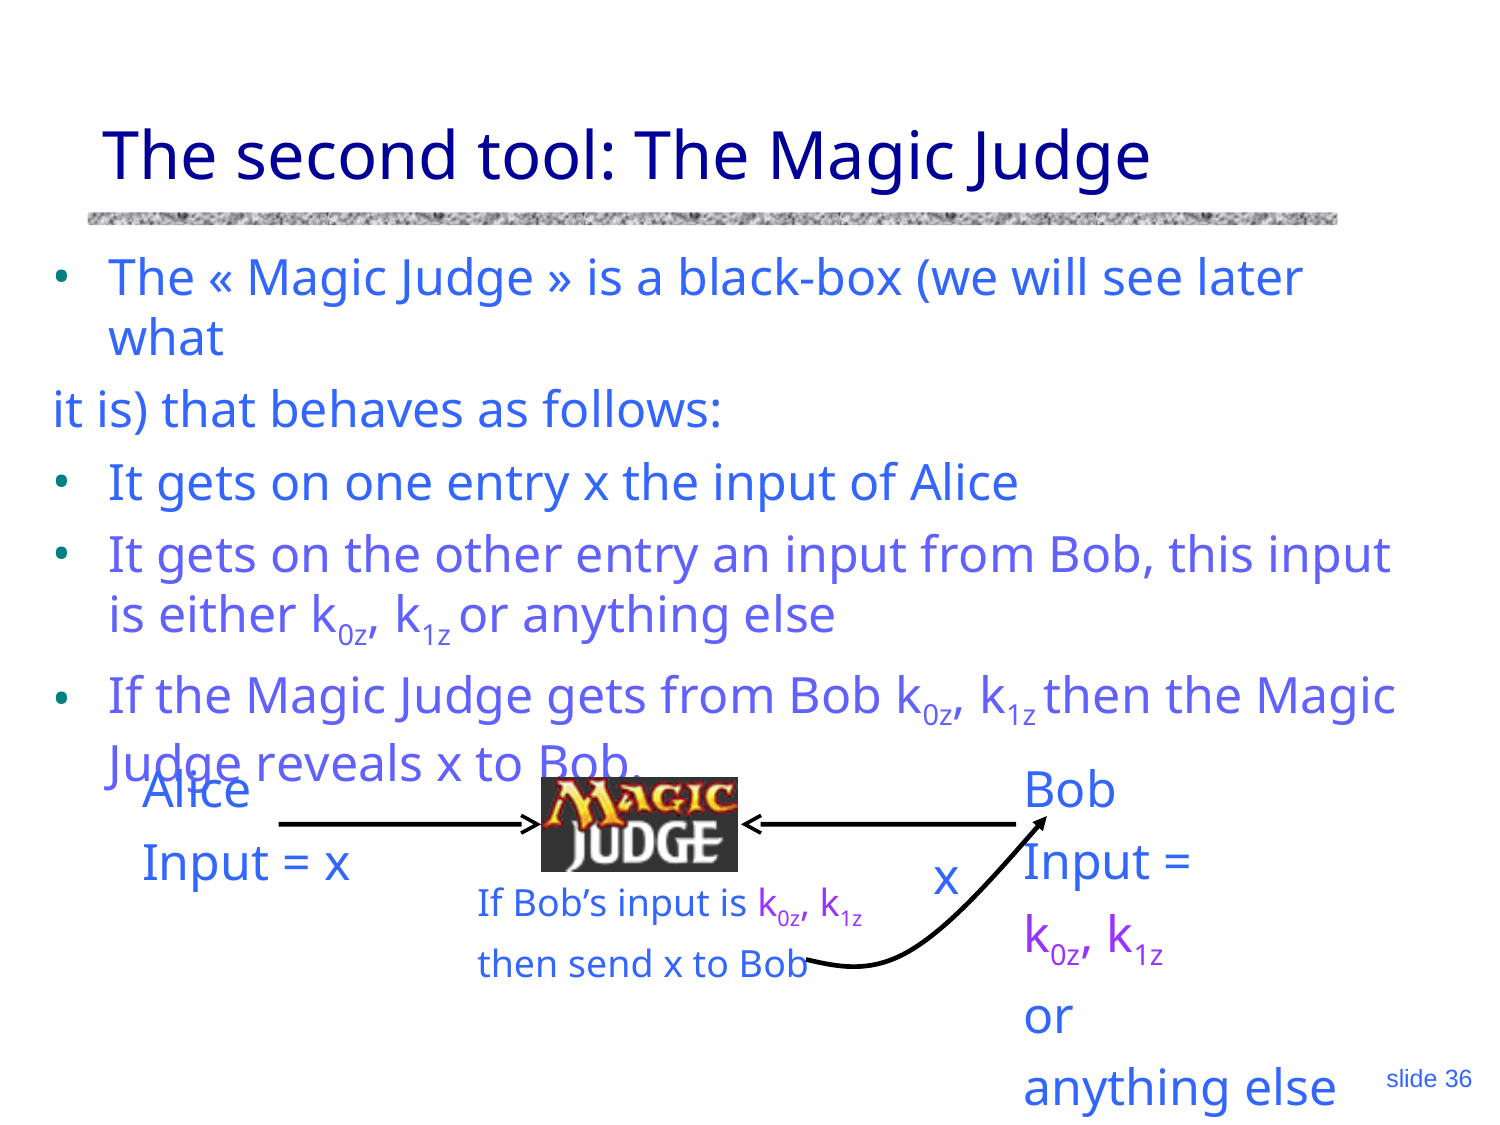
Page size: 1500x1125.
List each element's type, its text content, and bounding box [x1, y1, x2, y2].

text_box Alice Input = x [127, 750, 366, 898]
text_box If Bob’s input is k0z, k1z then send x to Bob [462, 871, 878, 993]
title The second tool: The Magic Judge [87, 49, 1363, 201]
text_box Bob Input = k0z, k1z or anything else [1008, 749, 1354, 1124]
picture [87, 212, 1338, 226]
picture [541, 777, 738, 871]
text_box The « Magic Judge » is a black-box (we will see later what it is) that behaves as follows: It gets on one entry x the input of Alice It gets on the other entry an input from Bob, this input is either k0z, k1z or anything else If the Magic Judge gets from Bob k0z, k1z then the Magic Judge reveals x to Bob. [37, 237, 1448, 1114]
text_box x [918, 836, 976, 913]
text_box slide <number> [1354, 1025, 1488, 1101]
